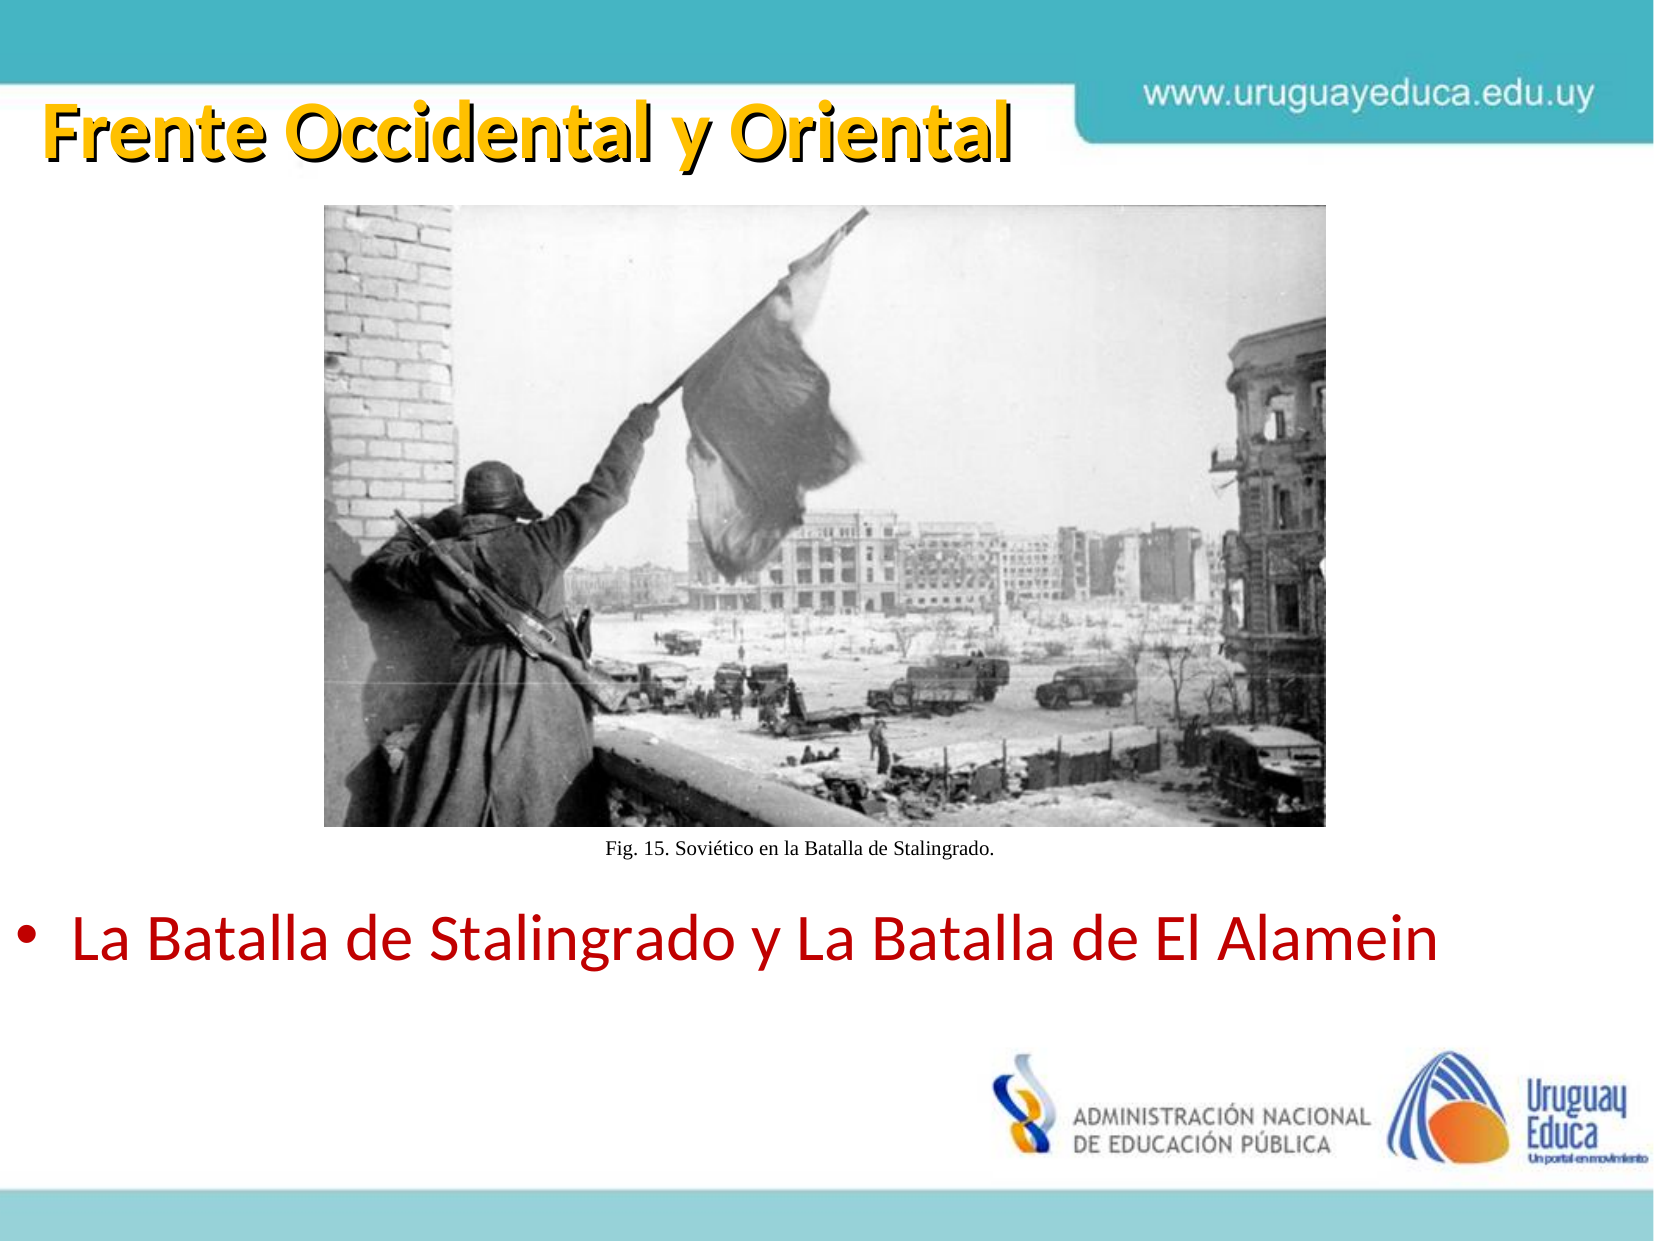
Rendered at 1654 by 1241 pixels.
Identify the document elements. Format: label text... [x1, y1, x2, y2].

text_box Fig. 15. Soviético en la Batalla de Stalingrado. [590, 826, 1034, 867]
title Frente Occidental y Oriental [0, 29, 1055, 222]
list La Batalla de Stalingrado y La Batalla de El Alamein [0, 885, 1654, 1241]
picture [0, 0, 1654, 885]
